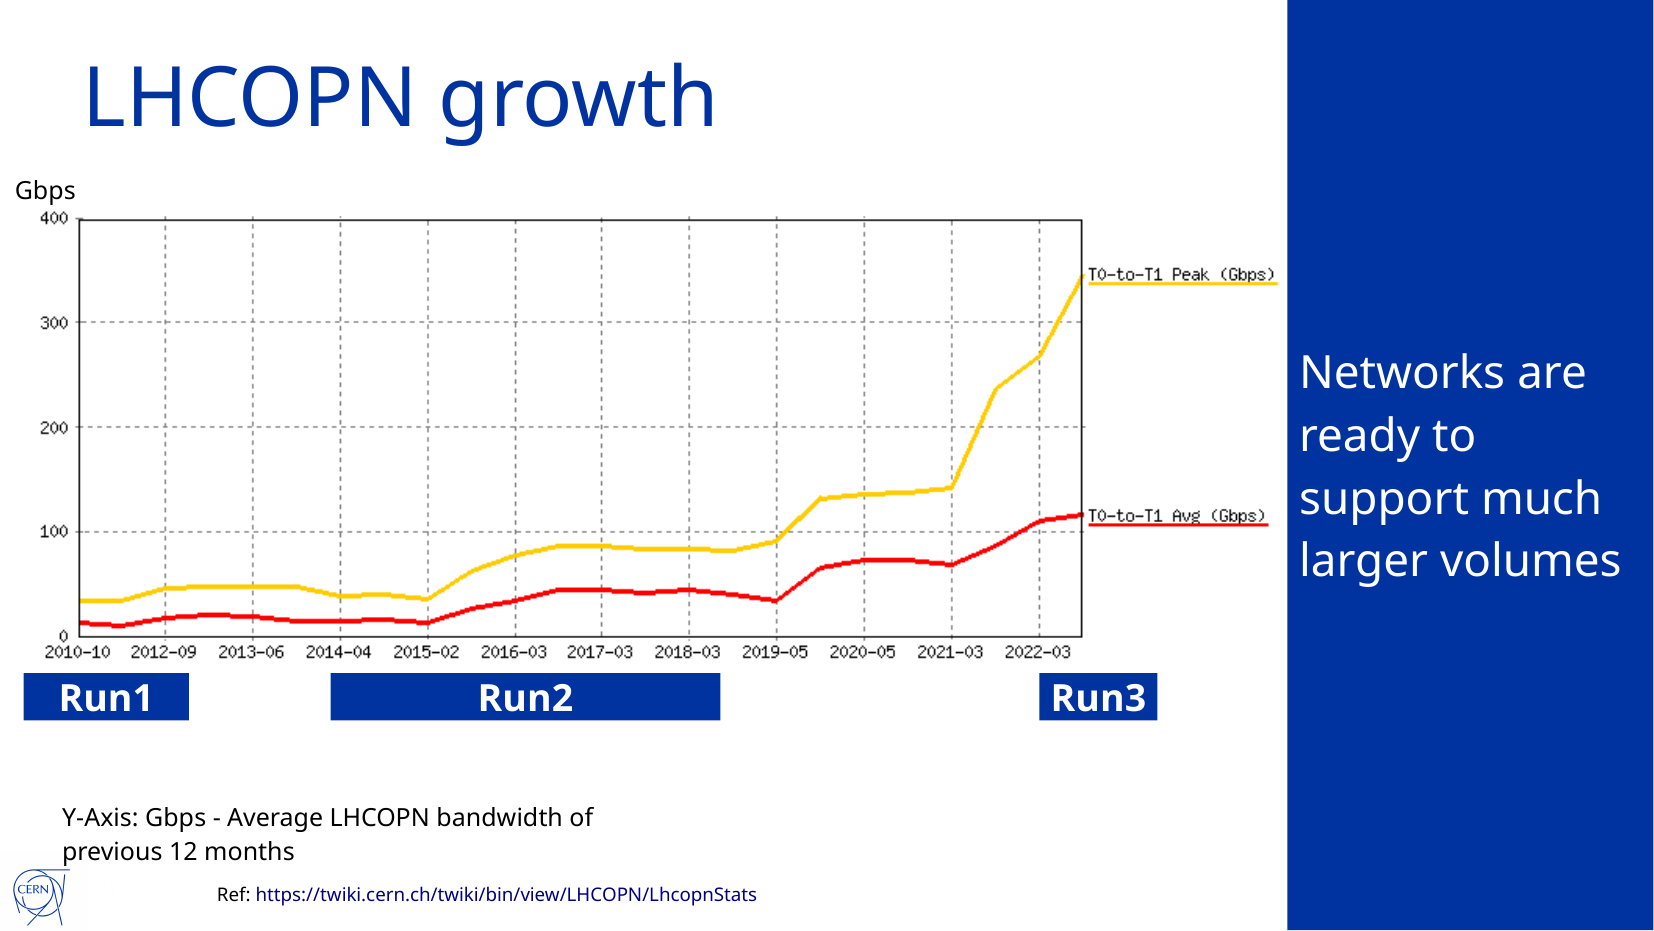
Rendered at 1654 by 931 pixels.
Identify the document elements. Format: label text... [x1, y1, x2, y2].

picture [35, 204, 1286, 674]
title LHCOPN growth [82, 37, 1287, 193]
text_box Run1 [23, 673, 189, 721]
text_box Y-Axis: Gbps - Average LHCOPN bandwidth of previous 12 months [47, 792, 709, 870]
text_box Run3 [1039, 673, 1158, 721]
text_box Run2 [330, 673, 721, 721]
list Networks are ready to support much larger volumes [1287, 0, 1654, 931]
picture [0, 850, 127, 931]
text_box Ref: https://twiki.cern.ch/twiki/bin/view/LHCOPN/LhcopnStats [202, 873, 1287, 931]
text_box Gbps [0, 165, 95, 212]
